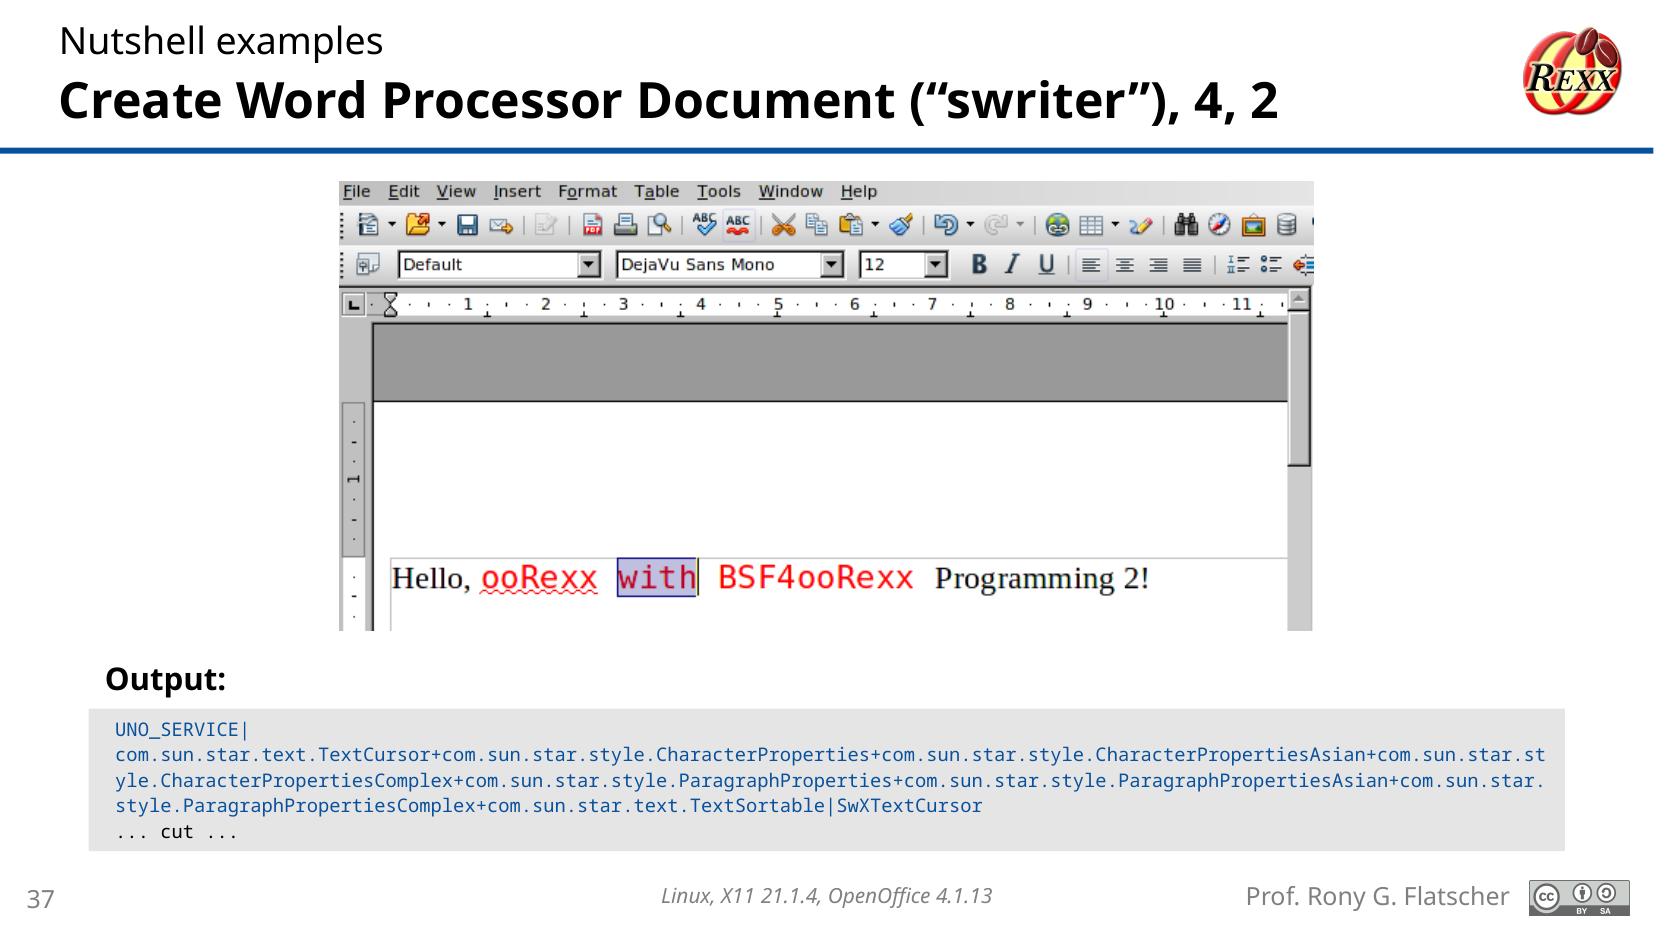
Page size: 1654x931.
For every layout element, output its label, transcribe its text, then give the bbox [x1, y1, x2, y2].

text_box Linux, X11 21.1.4, OpenOffice 4.1.13 [0, 874, 1654, 922]
text_box UNO_SERVICE|com.sun.star.text.TextCursor+com.sun.star.style.CharacterProperties+com.sun.star.style.CharacterPropertiesAsian+com.sun.star.style.CharacterPropertiesComplex+com.sun.star.style.ParagraphProperties+com.sun.star.style.ParagraphPropertiesAsian+com.sun.star.style.ParagraphPropertiesComplex+com.sun.star.text.TextSortable|SwXTextCursor ... cut ... [88, 708, 1565, 847]
title Nutshell examples Create Word Processor Document (“swriter”), 4, 2 [0, 0, 1625, 148]
text_box Output: [90, 649, 621, 706]
picture [339, 181, 1314, 632]
